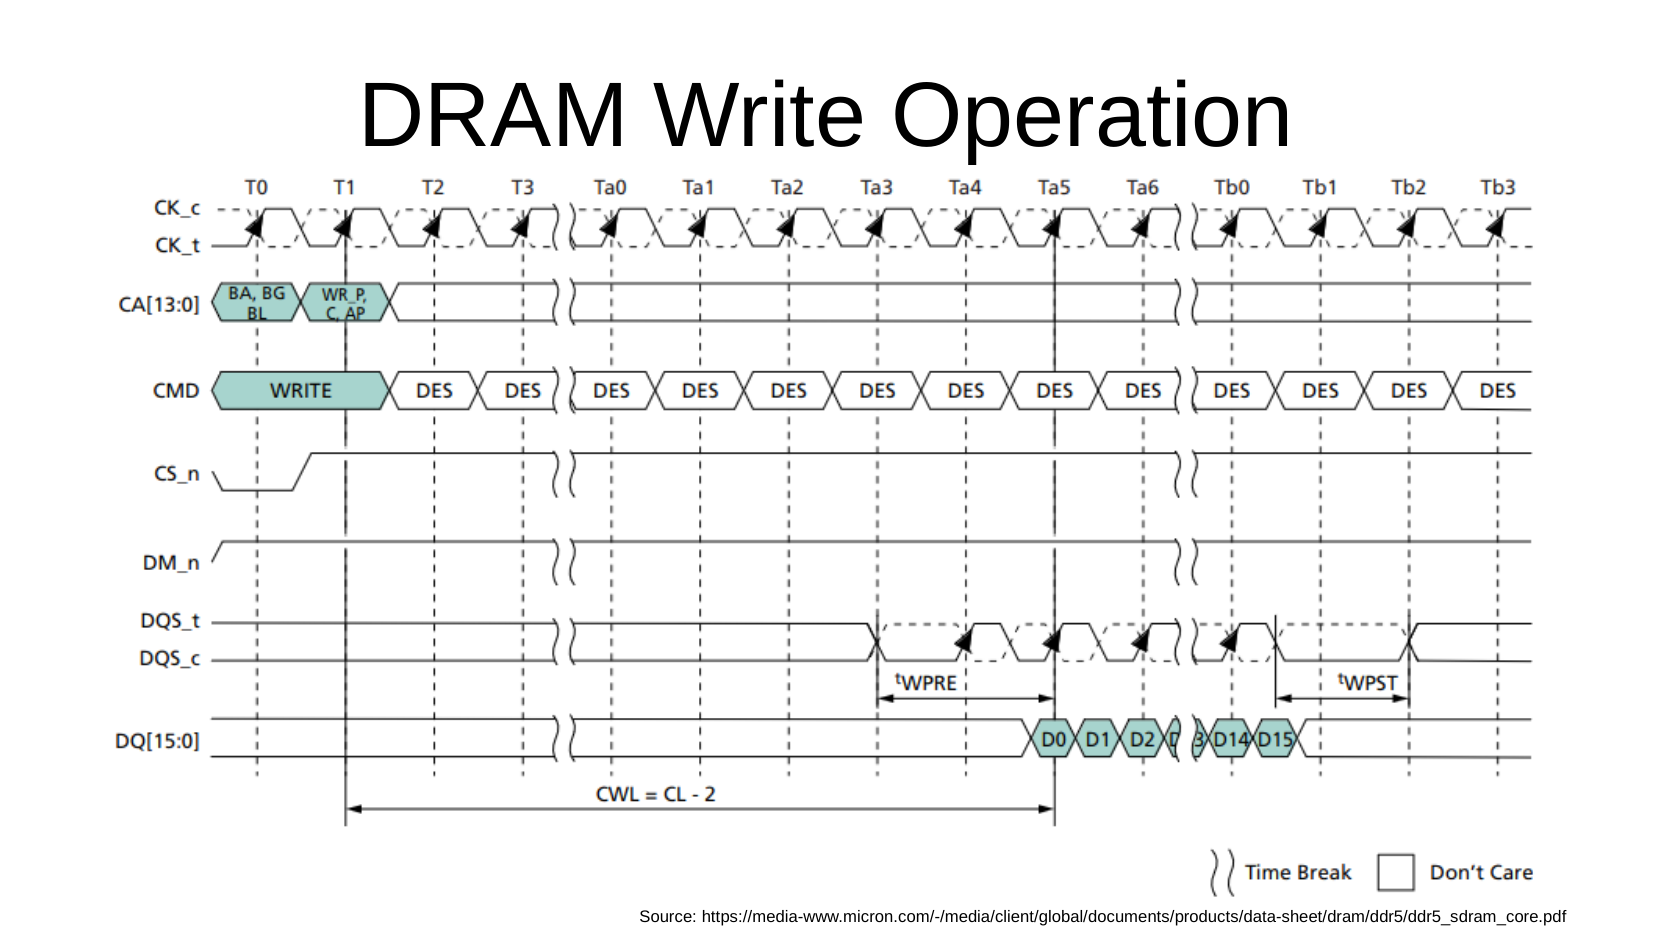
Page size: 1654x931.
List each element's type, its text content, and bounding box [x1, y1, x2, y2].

picture [82, 168, 1558, 901]
title DRAM Write Operation [82, 37, 1571, 193]
text_box Source: https://media-www.micron.com/-/media/client/global/documents/products/data-sheet/dram/ddr5/ddr5_sdram_core.pdf [624, 900, 1583, 931]
